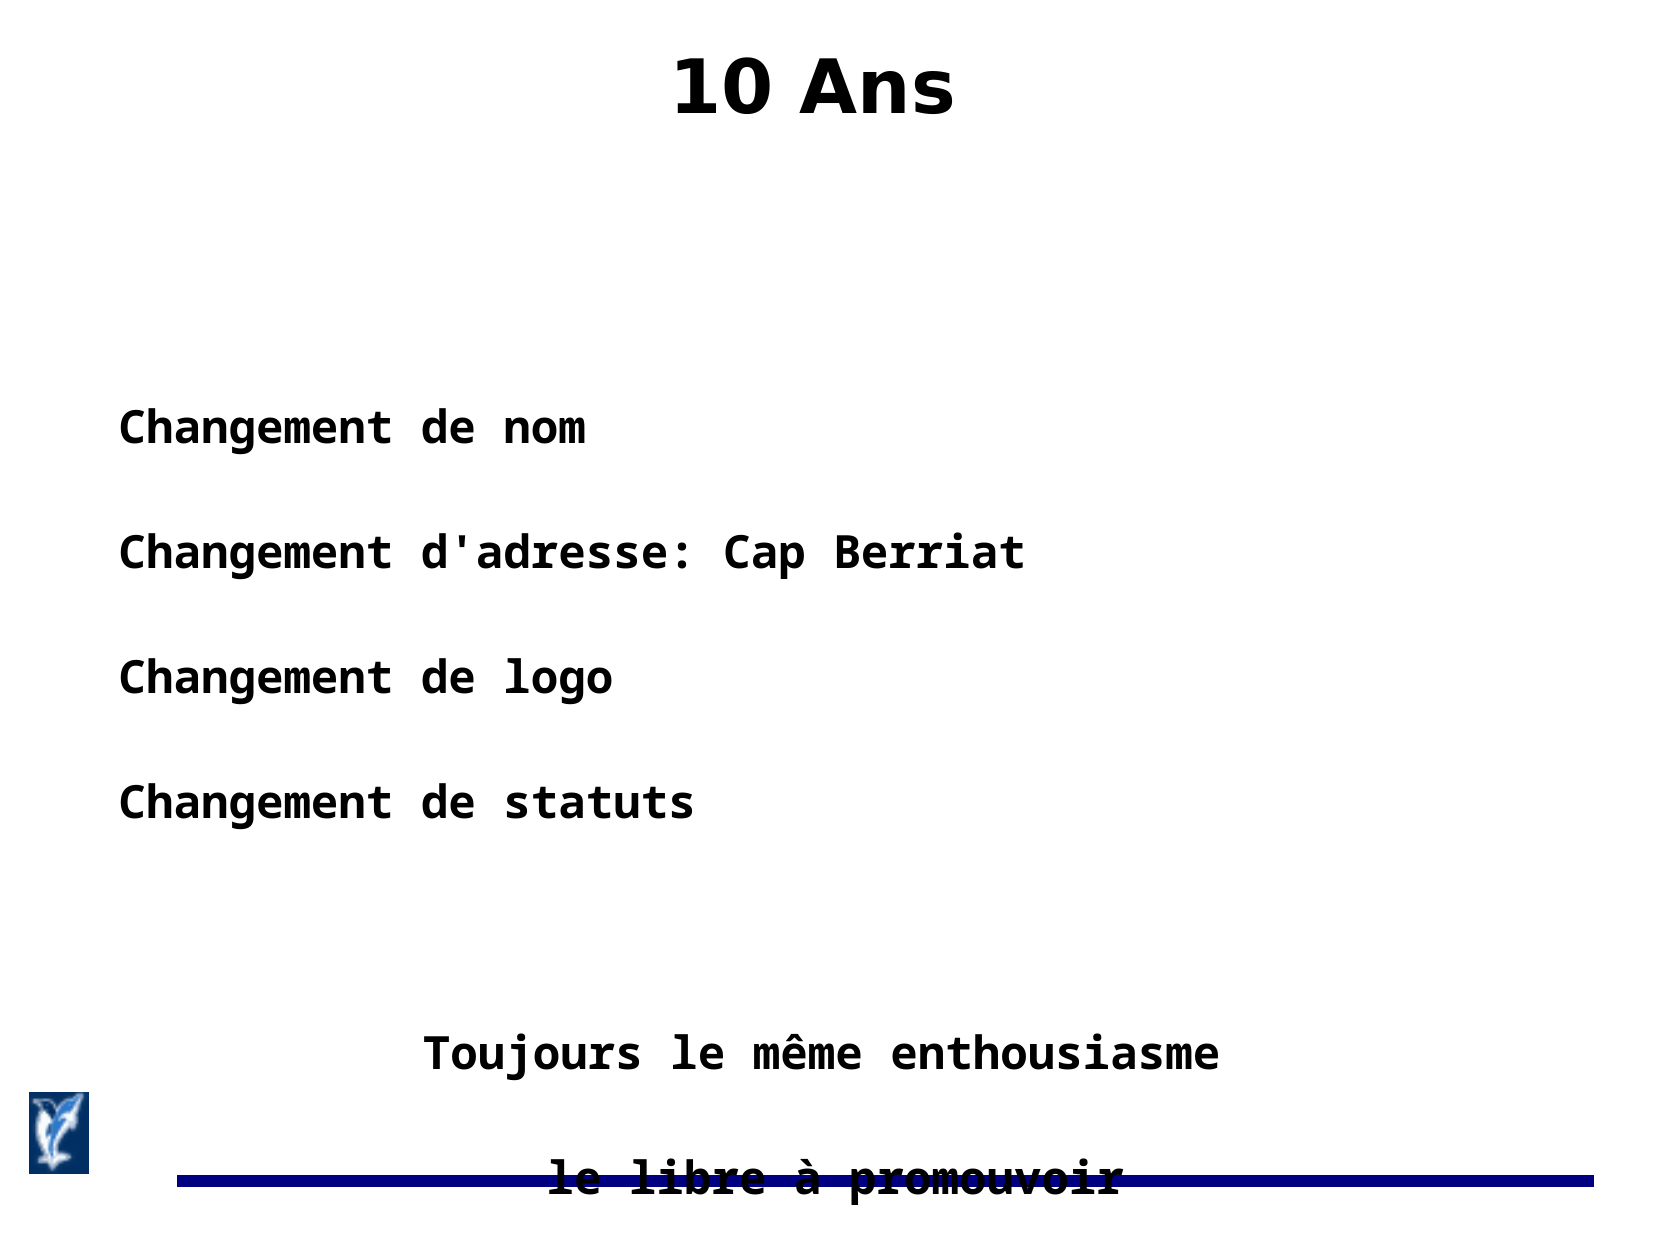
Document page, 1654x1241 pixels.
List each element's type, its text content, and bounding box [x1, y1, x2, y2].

text_box Changement de nom Changement d'adresse: Cap Berriat Changement de logo Changement de statuts Toujours le même enthousiasme le libre à promouvoir [76, 324, 1595, 1140]
picture [29, 1092, 89, 1174]
text_box 10 Ans [31, 36, 1595, 227]
